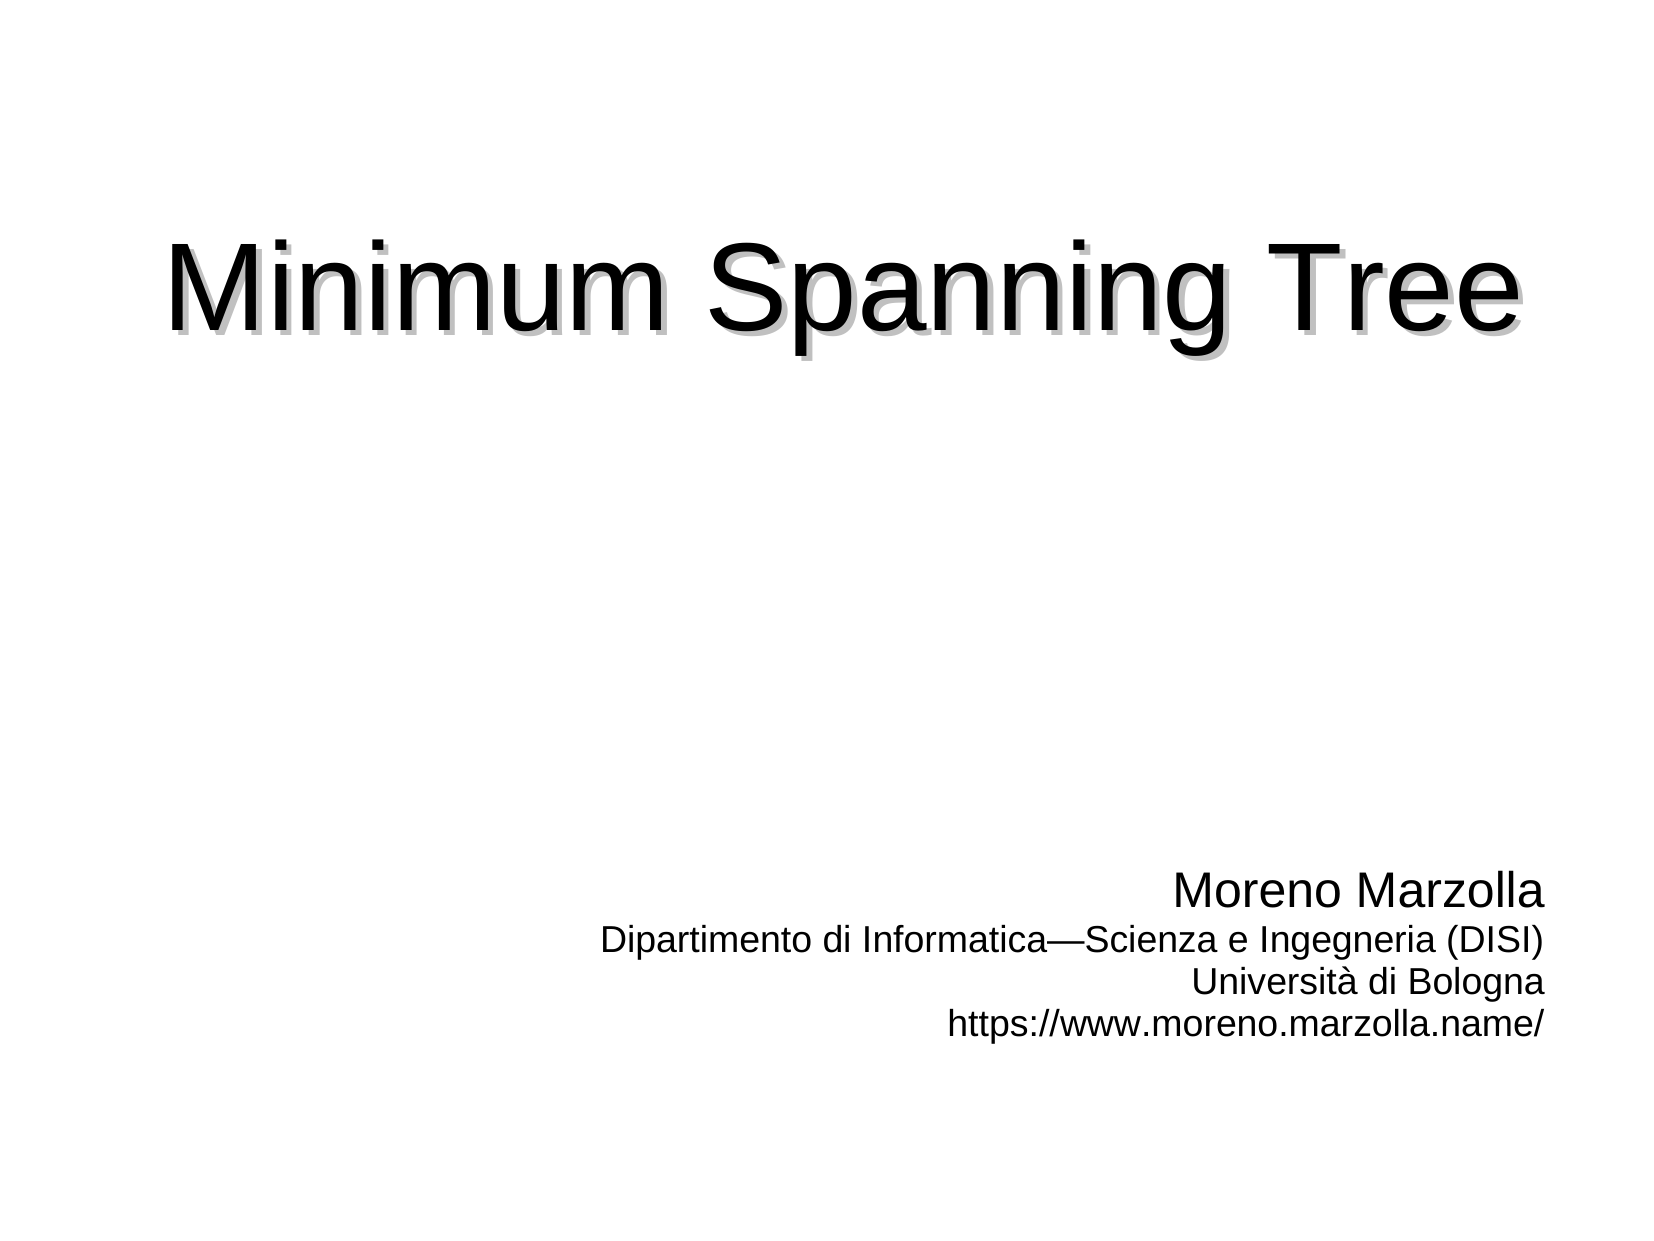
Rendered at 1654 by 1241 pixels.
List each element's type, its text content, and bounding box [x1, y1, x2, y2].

text_box Minimum Spanning Tree [75, 147, 1613, 426]
text_box Moreno Marzolla Dipartimento di Informatica—Scienza e Ingegneria (DISI) Università di Bologna https://www.moreno.marzolla.name/ [600, 862, 1545, 1045]
